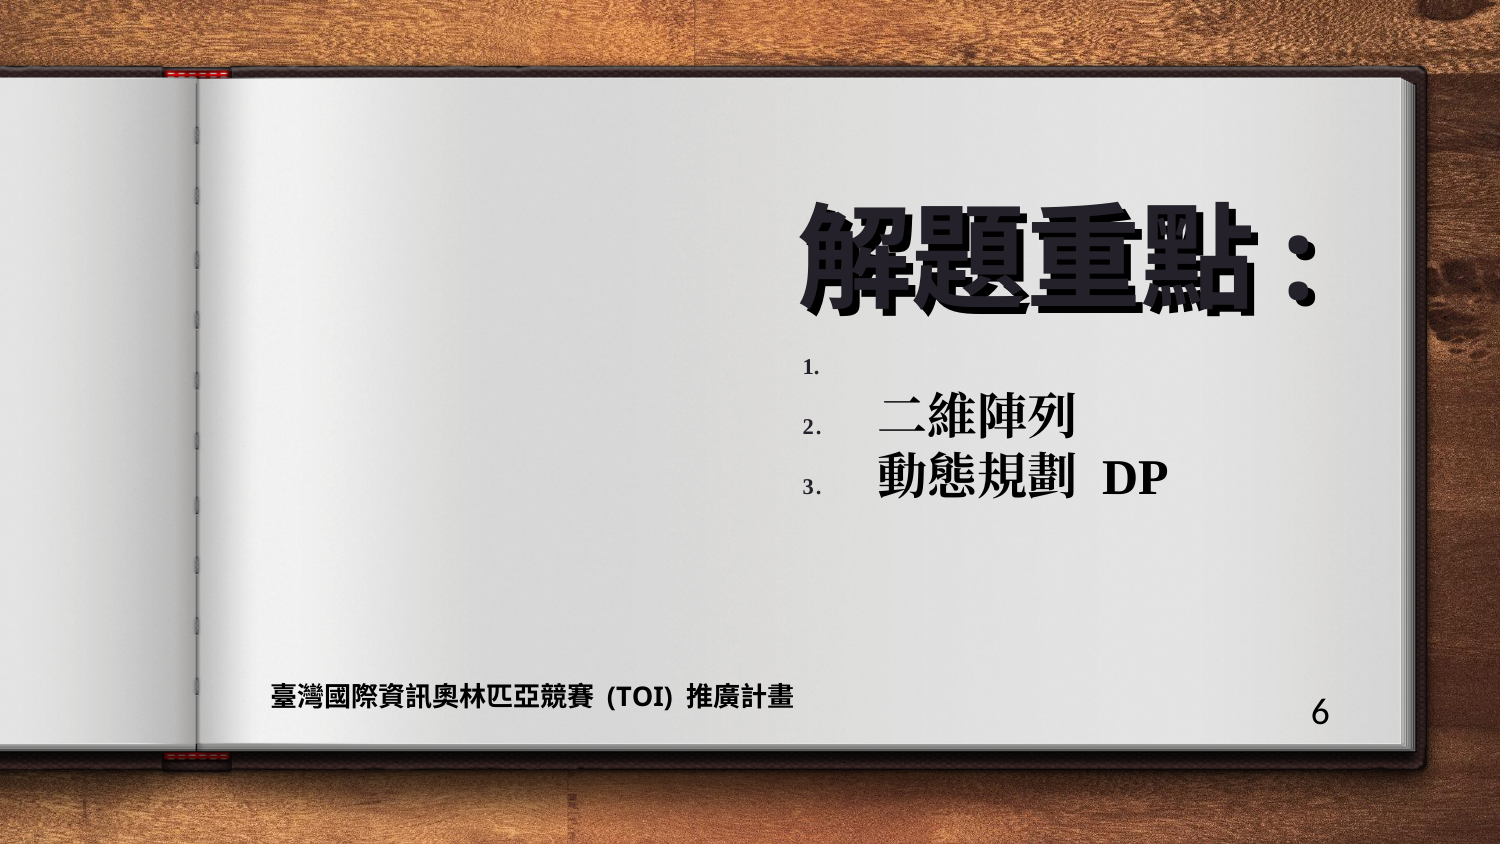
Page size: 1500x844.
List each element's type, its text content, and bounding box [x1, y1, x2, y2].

subtitle 二維陣列 動態規劃 DP [787, 309, 1341, 584]
title 解題重點: [782, 146, 1313, 338]
text_box [1295, 672, 1386, 737]
